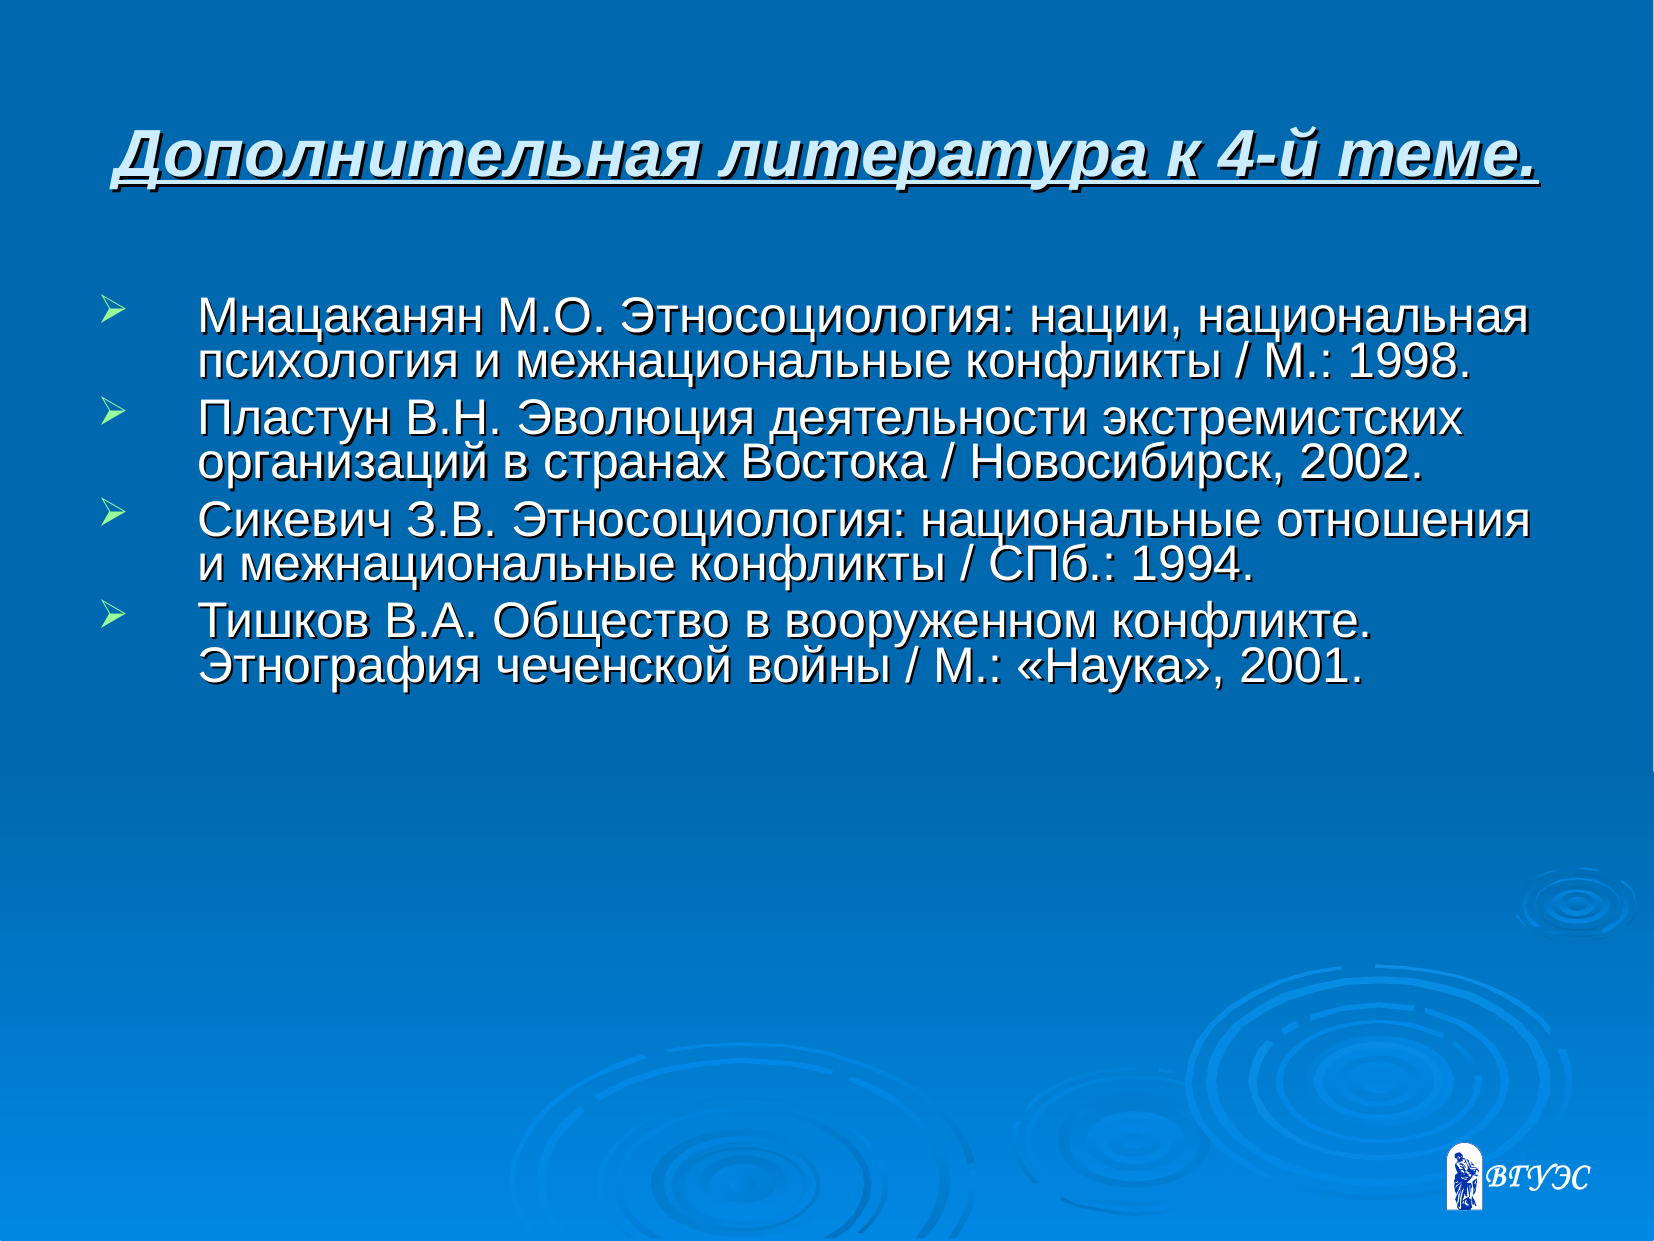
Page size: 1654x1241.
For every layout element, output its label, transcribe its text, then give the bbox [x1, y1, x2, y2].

list Мнацаканян М.О. Этносоциология: нации, национальная психология и межнациональные конфликты / М.: 1998. Пластун В.Н. Эволюция деятельности экстремистских организаций в странах Востока / Новосибирск, 2002. Сикевич З.В. Этносоциология: национальные отношения и межнациональные конфликты / СПб.: 1994. Тишков В.А. Общество в вооруженном конфликте. Этнография чеченской войны / М.: «Наука», 2001. [82, 289, 1571, 1108]
title Дополнительная литература к 4-й теме. [82, 50, 1571, 257]
picture [1446, 1142, 1592, 1211]
